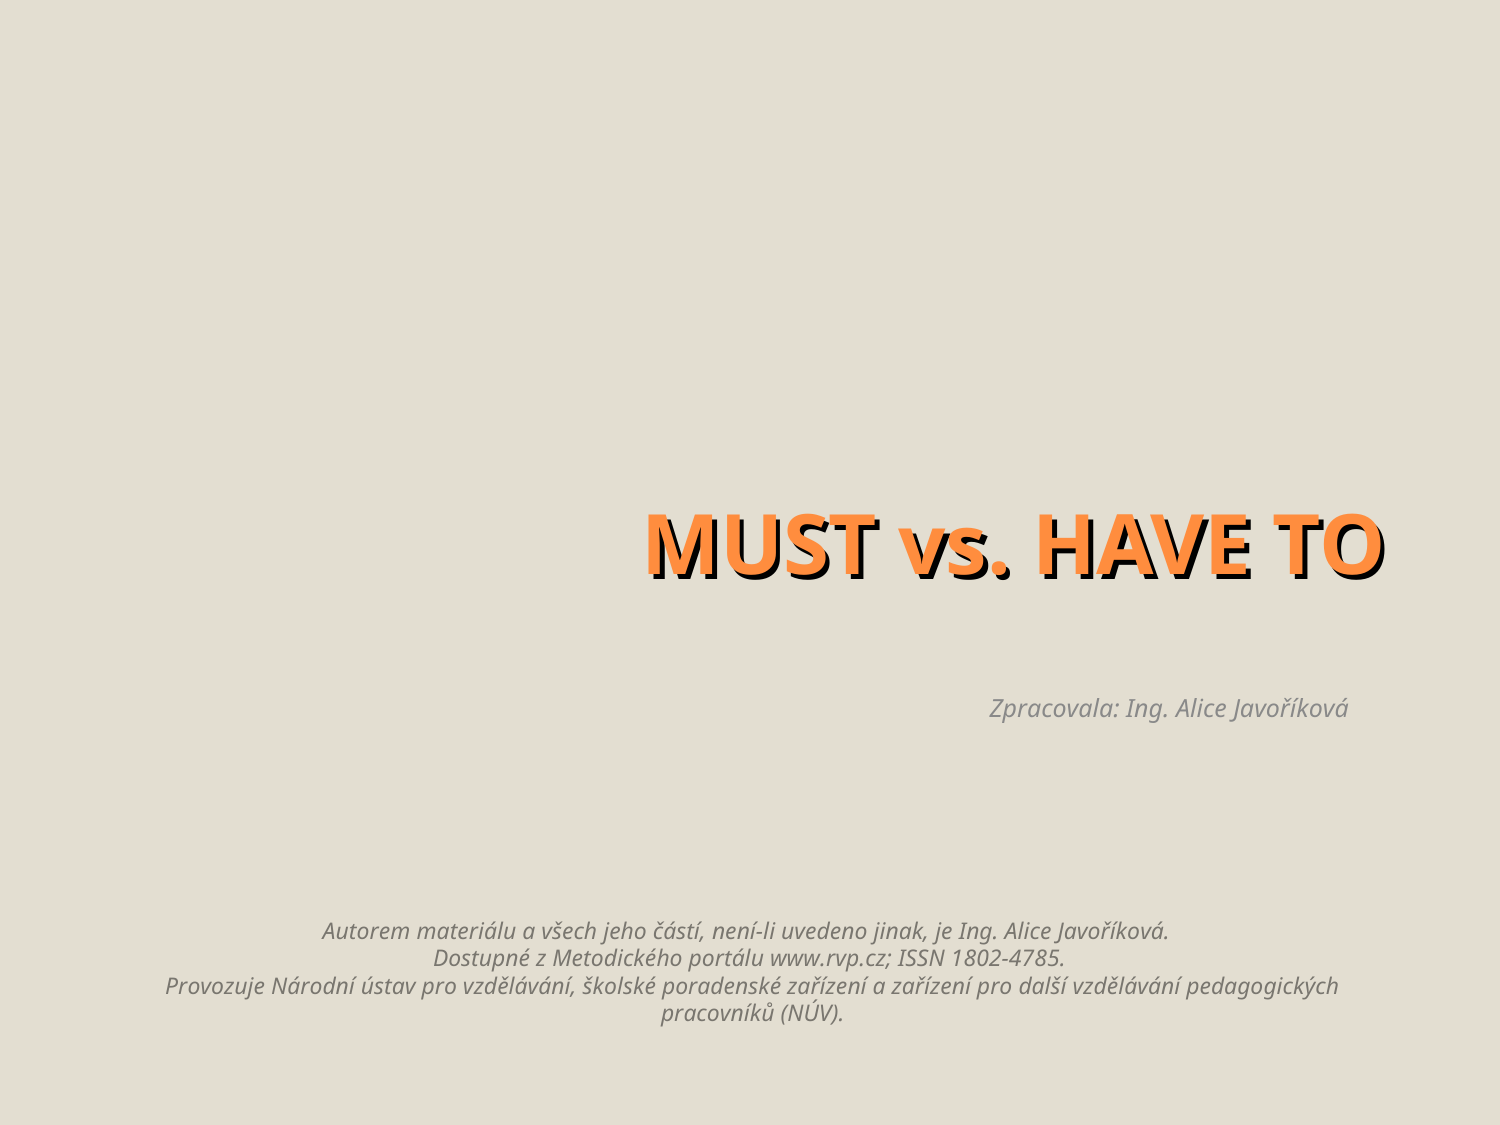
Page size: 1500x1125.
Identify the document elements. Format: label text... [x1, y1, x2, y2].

title MUST vs. HAVE TO [118, 298, 1394, 599]
text_box Autorem materiálu a všech jeho částí, není-li uvedeno jinak, je Ing. Alice Javoříková. Dostupné z Metodického portálu www.rvp.cz; ISSN 1802-4785. Provozuje Národní ústav pro vzdělávání, školské poradenské zařízení a zařízení pro další vzdělávání pedagogických pracovníků (NÚV). [129, 908, 1371, 1034]
text_box Zpracovala: Ing. Alice Javoříková [851, 684, 1365, 752]
